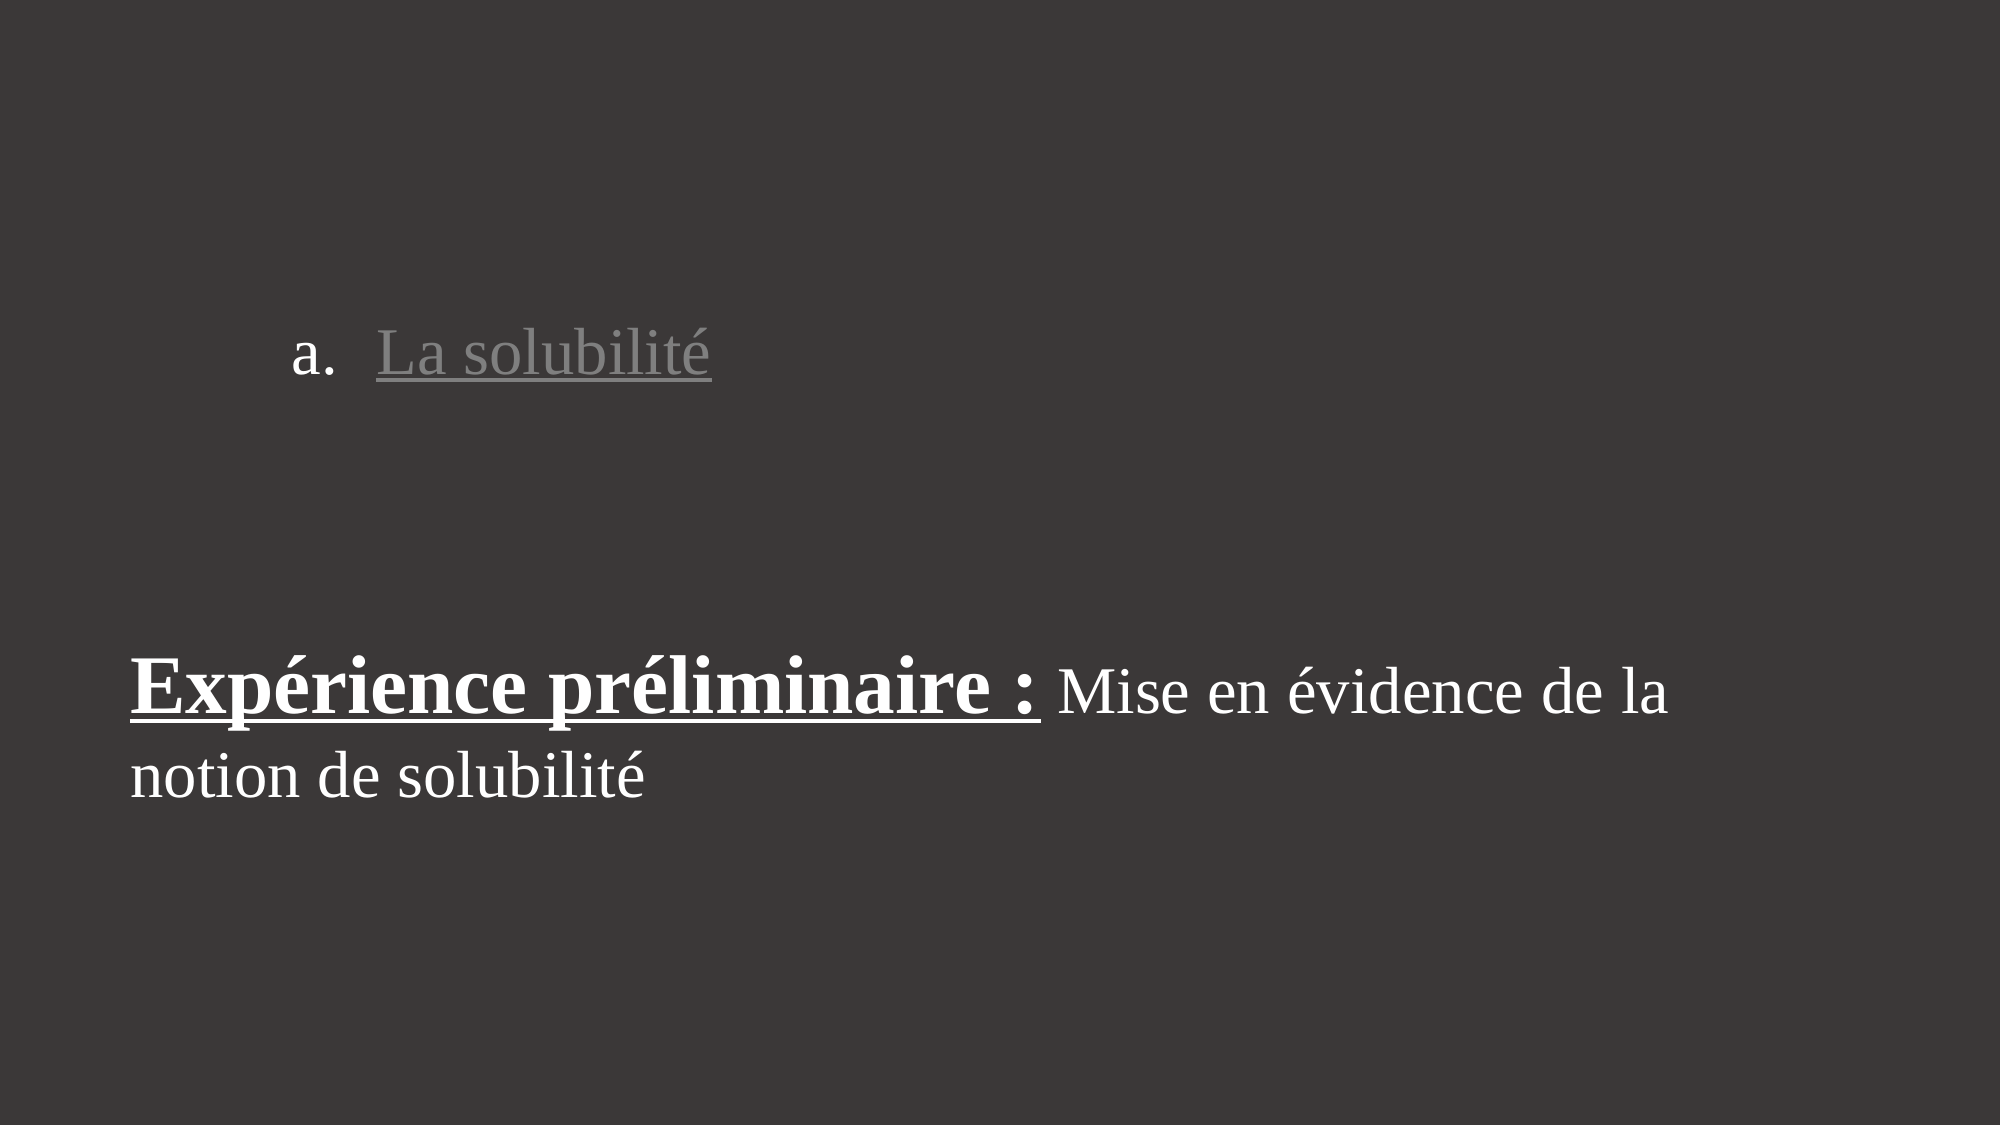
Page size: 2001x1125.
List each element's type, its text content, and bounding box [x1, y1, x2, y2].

text_box Expérience préliminaire : Mise en évidence de la notion de solubilité [115, 623, 1872, 820]
text_box La solubilité [276, 299, 1117, 396]
